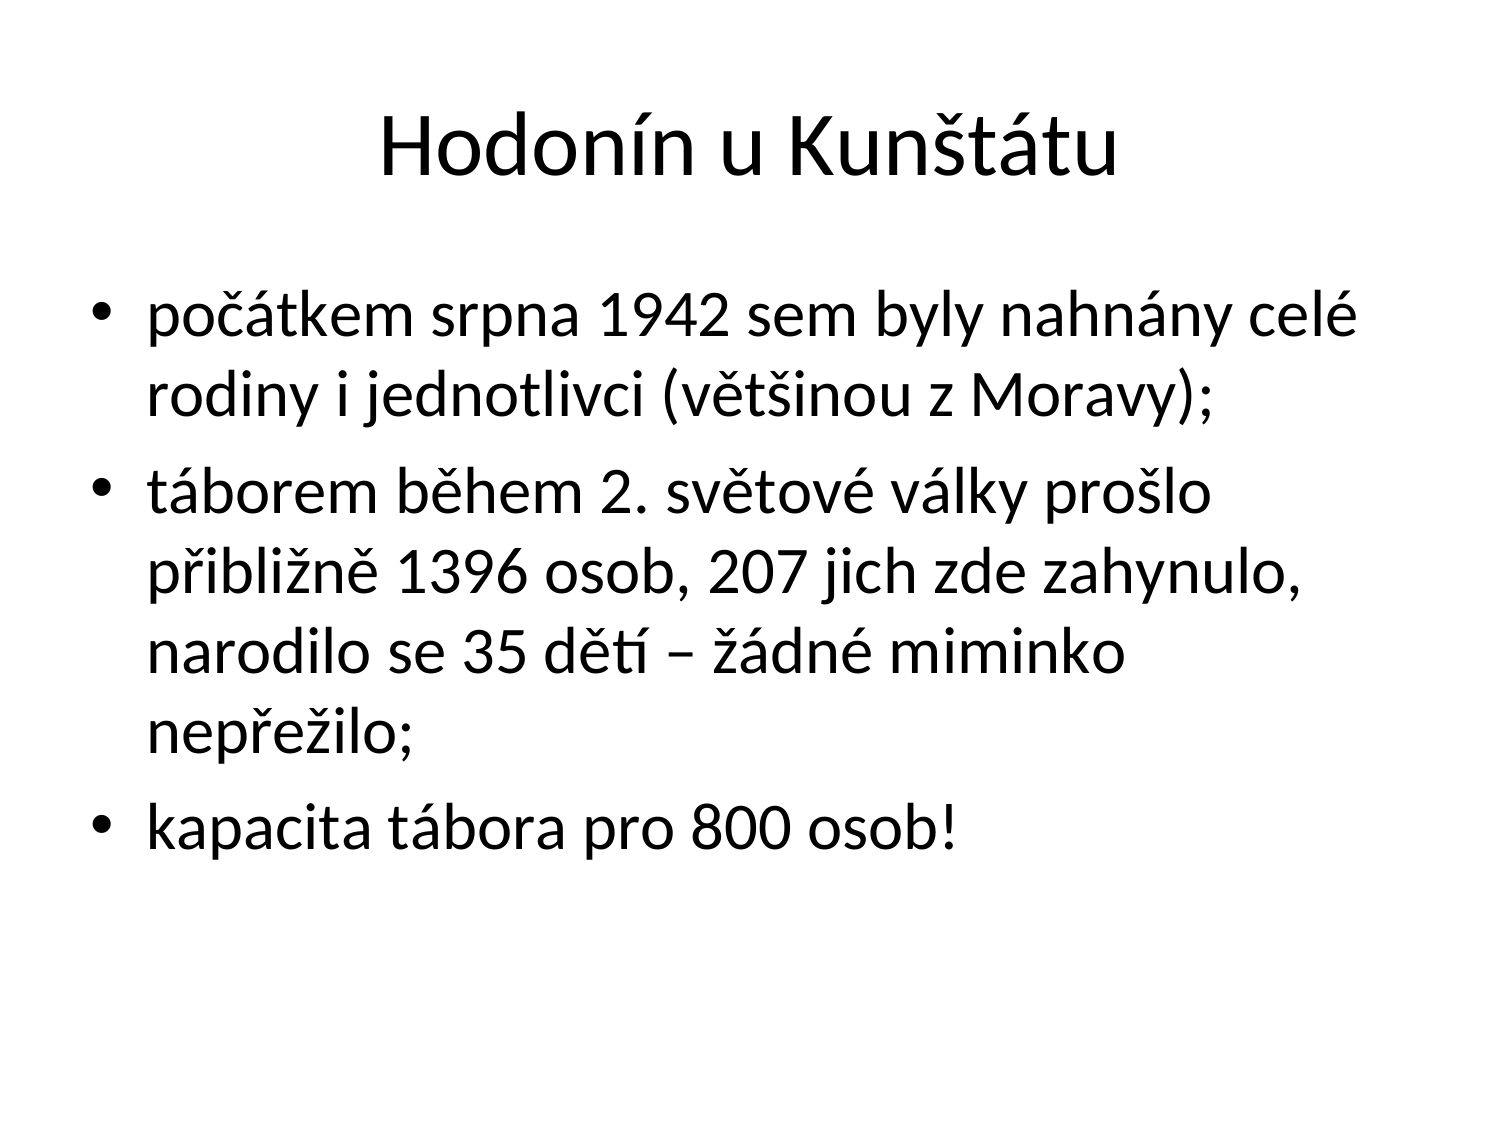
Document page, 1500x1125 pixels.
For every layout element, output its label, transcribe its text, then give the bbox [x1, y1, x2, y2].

list počátkem srpna 1942 sem byly nahnány celé rodiny i jednotlivci (většinou z Moravy); táborem během 2. světové války prošlo přibližně 1396 osob, 207 jich zde zahynulo, narodilo se 35 dětí – žádné miminko nepřežilo; kapacita tábora pro 800 osob! [75, 262, 1426, 1064]
title Hodonín u Kunštátu [75, 45, 1426, 233]
